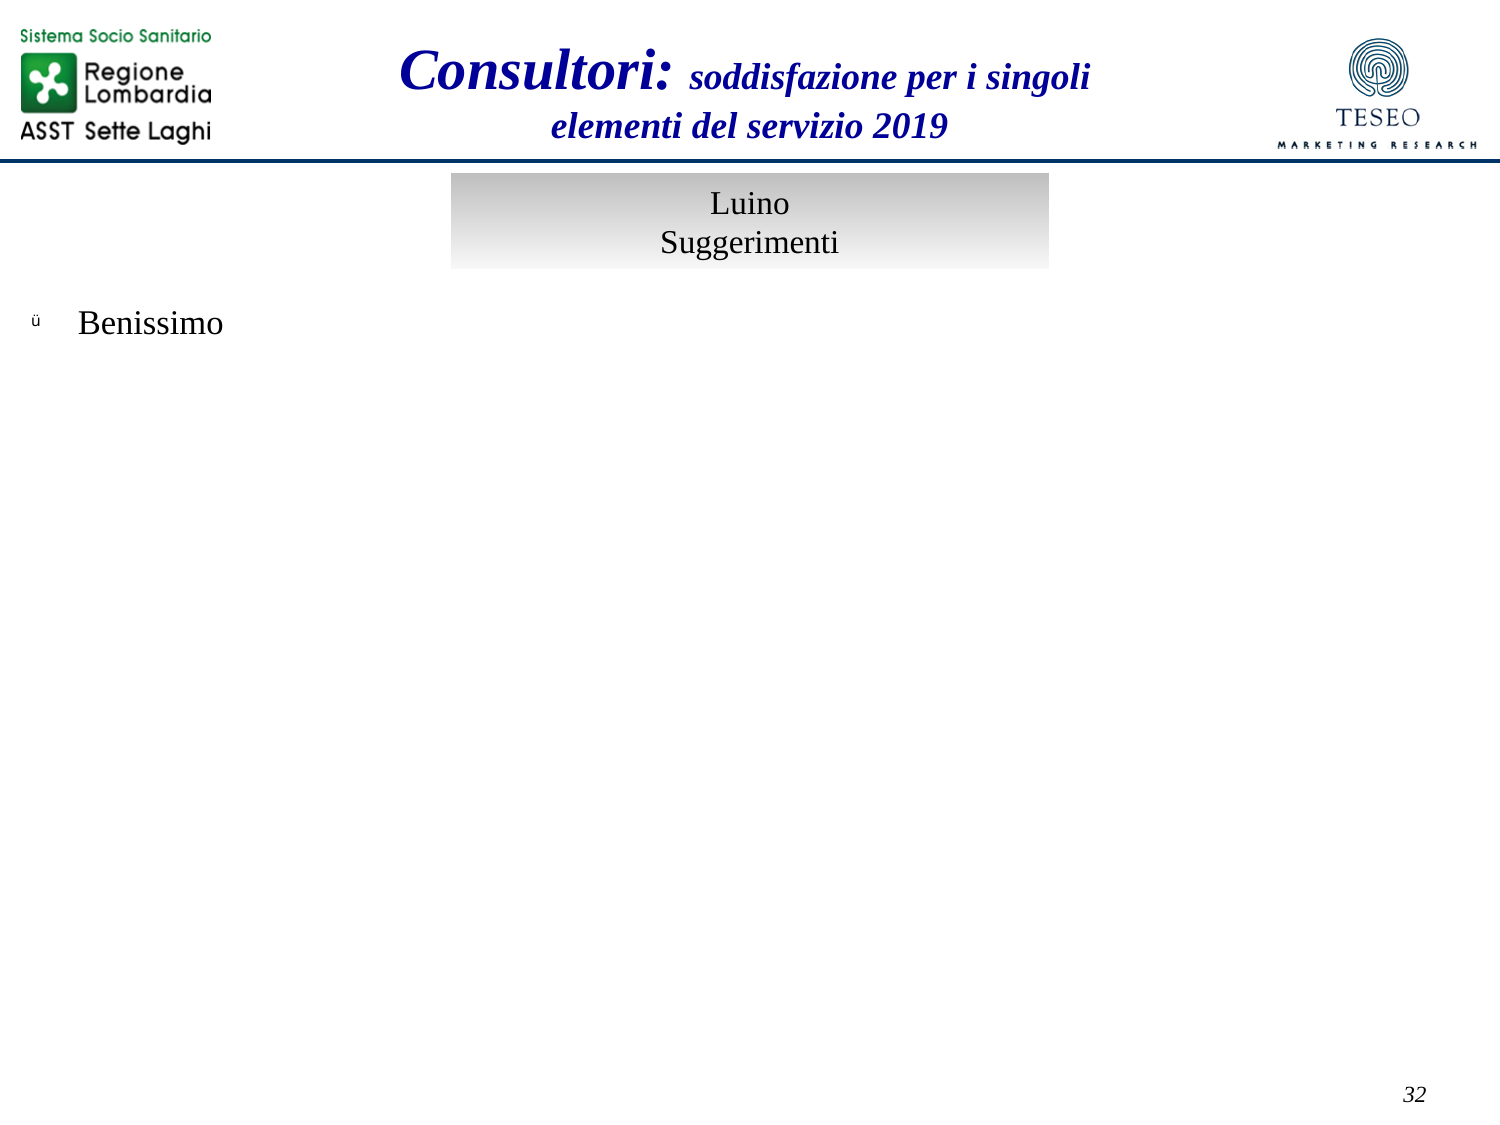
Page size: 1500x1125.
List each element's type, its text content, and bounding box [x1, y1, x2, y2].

text_box Luino Suggerimenti [451, 173, 1049, 269]
text_box Consultori: soddisfazione per i singoli elementi del servizio 2019 [206, 25, 1294, 151]
text_box Benissimo [16, 292, 1475, 349]
picture [21, 26, 206, 148]
picture [1294, 30, 1481, 149]
